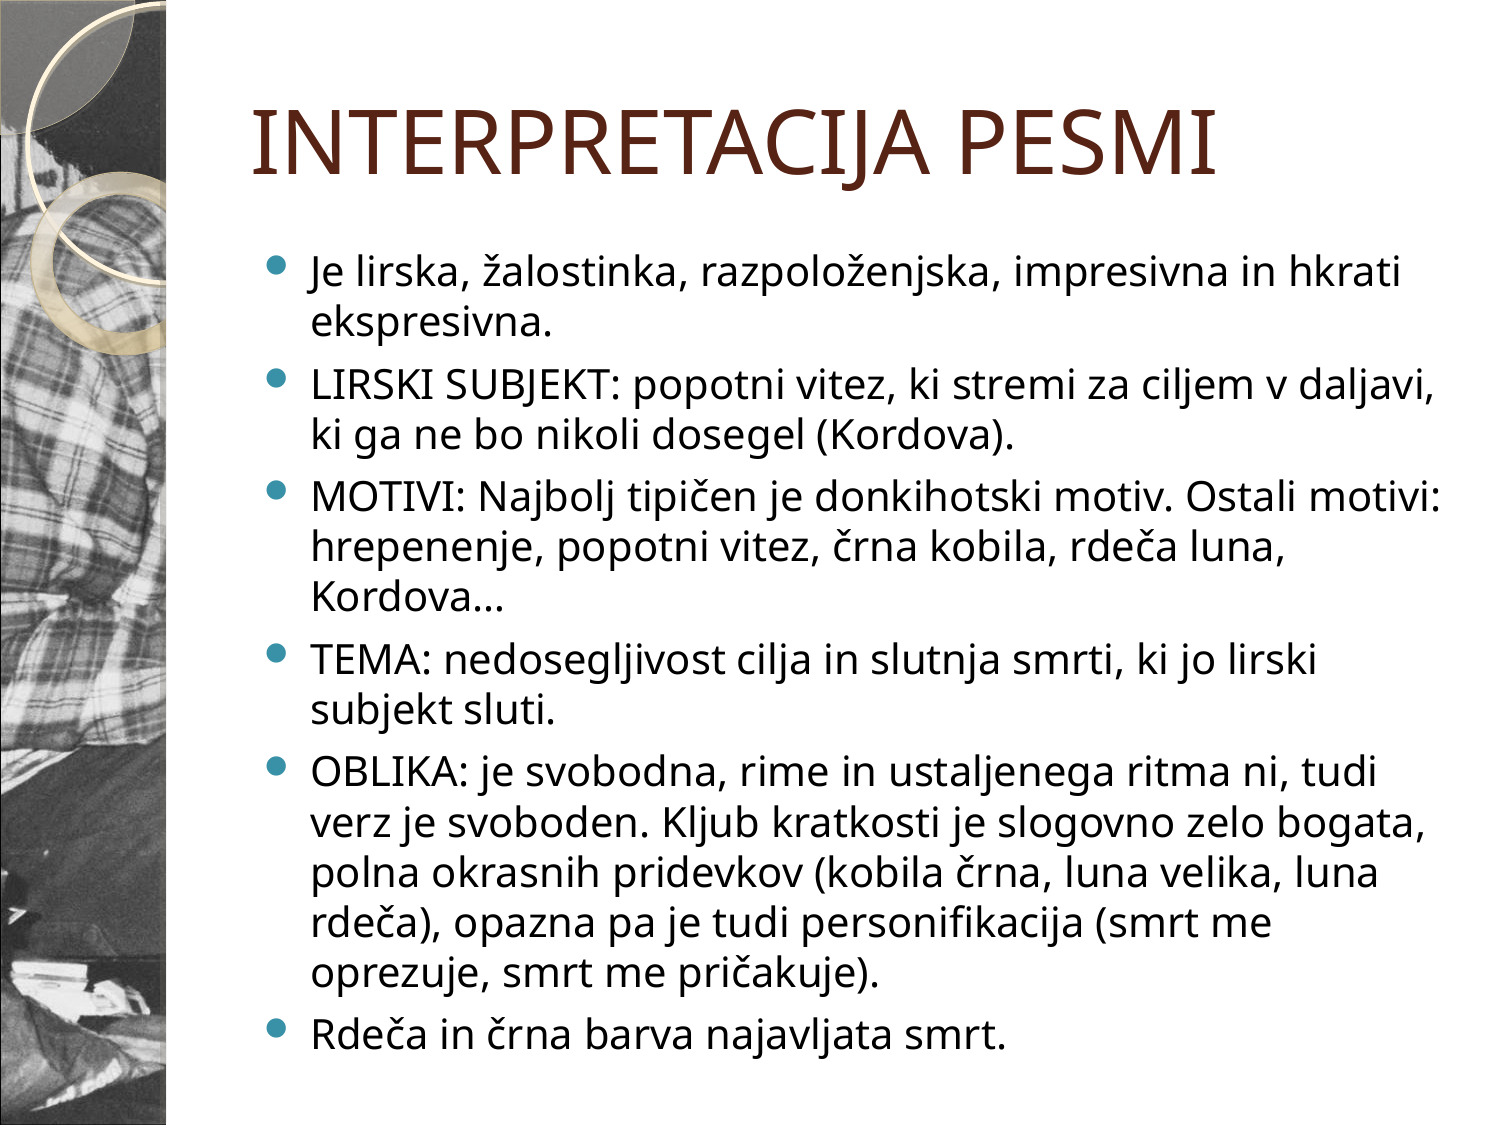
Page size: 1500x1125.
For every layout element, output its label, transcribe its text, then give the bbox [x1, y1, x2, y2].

list Je lirska, žalostinka, razpoloženjska, impresivna in hkrati ekspresivna. LIRSKI SUBJEKT: popotni vitez, ki stremi za ciljem v daljavi, ki ga ne bo nikoli dosegel (Kordova). MOTIVI: Najbolj tipičen je donkihotski motiv. Ostali motivi: hrepenenje, popotni vitez, črna kobila, rdeča luna, Kordova… TEMA: nedosegljivost cilja in slutnja smrti, ki jo lirski subjekt sluti. OBLIKA: je svobodna, rime in ustaljenega ritma ni, tudi verz je svoboden. Kljub kratkosti je slogovno zelo bogata, polna okrasnih pridevkov (kobila črna, luna velika, luna rdeča), opazna pa je tudi personifikacija (smrt me oprezuje, smrt me pričakuje). Rdeča in črna barva najavljata smrt. [235, 237, 1466, 1025]
title INTERPRETACIJA PESMI [235, 45, 1466, 233]
picture [0, 134, 166, 1125]
picture [62, 196, 160, 280]
picture [53, 239, 160, 332]
picture [136, 0, 160, 4]
picture [31, 11, 160, 207]
